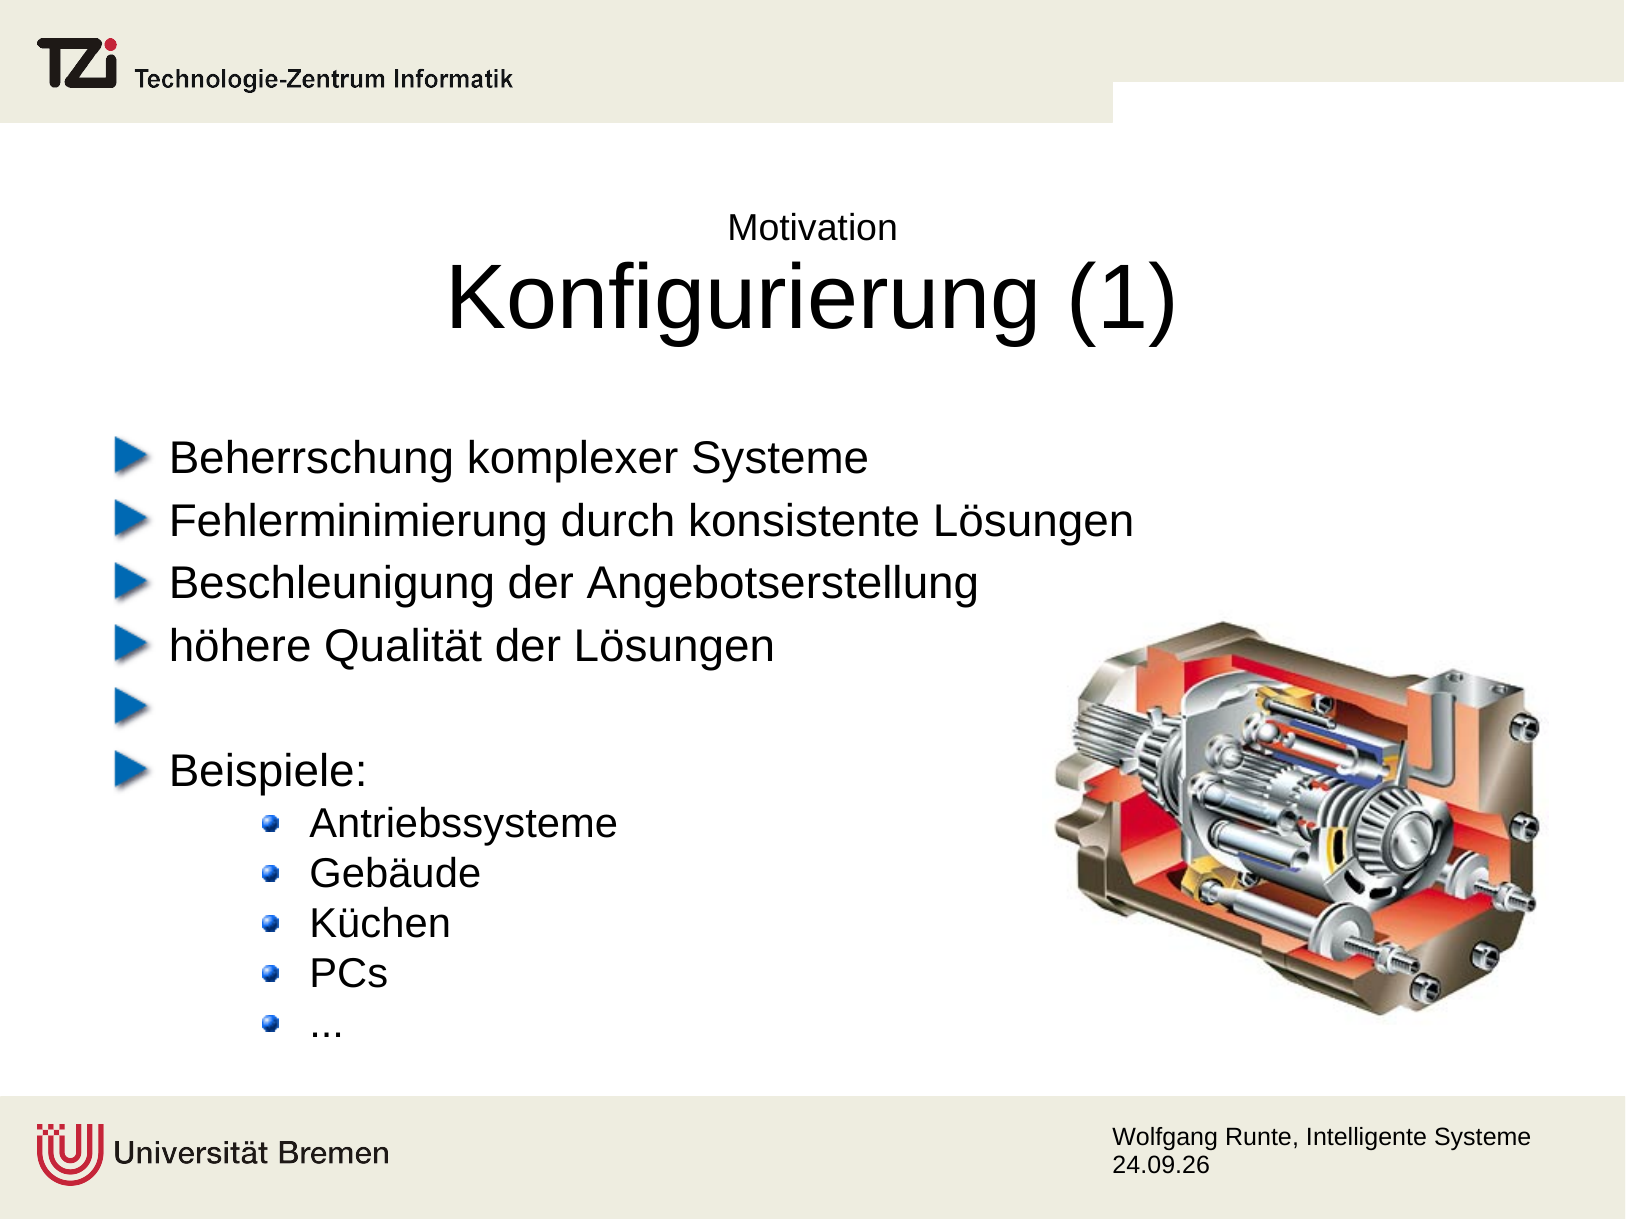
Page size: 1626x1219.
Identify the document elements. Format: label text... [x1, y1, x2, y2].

title Motivation Konfigurierung (1) [112, 165, 1513, 391]
picture [1042, 598, 1549, 1028]
list Beherrschung komplexer Systeme Fehlerminimierung durch konsistente Lösungen Beschleunigung der Angebotserstellung höhere Qualität der Lösungen Beispiele: Antriebssysteme Gebäude Küchen PCs ... [112, 433, 1513, 1077]
picture [37, 38, 513, 93]
picture [37, 1124, 388, 1186]
